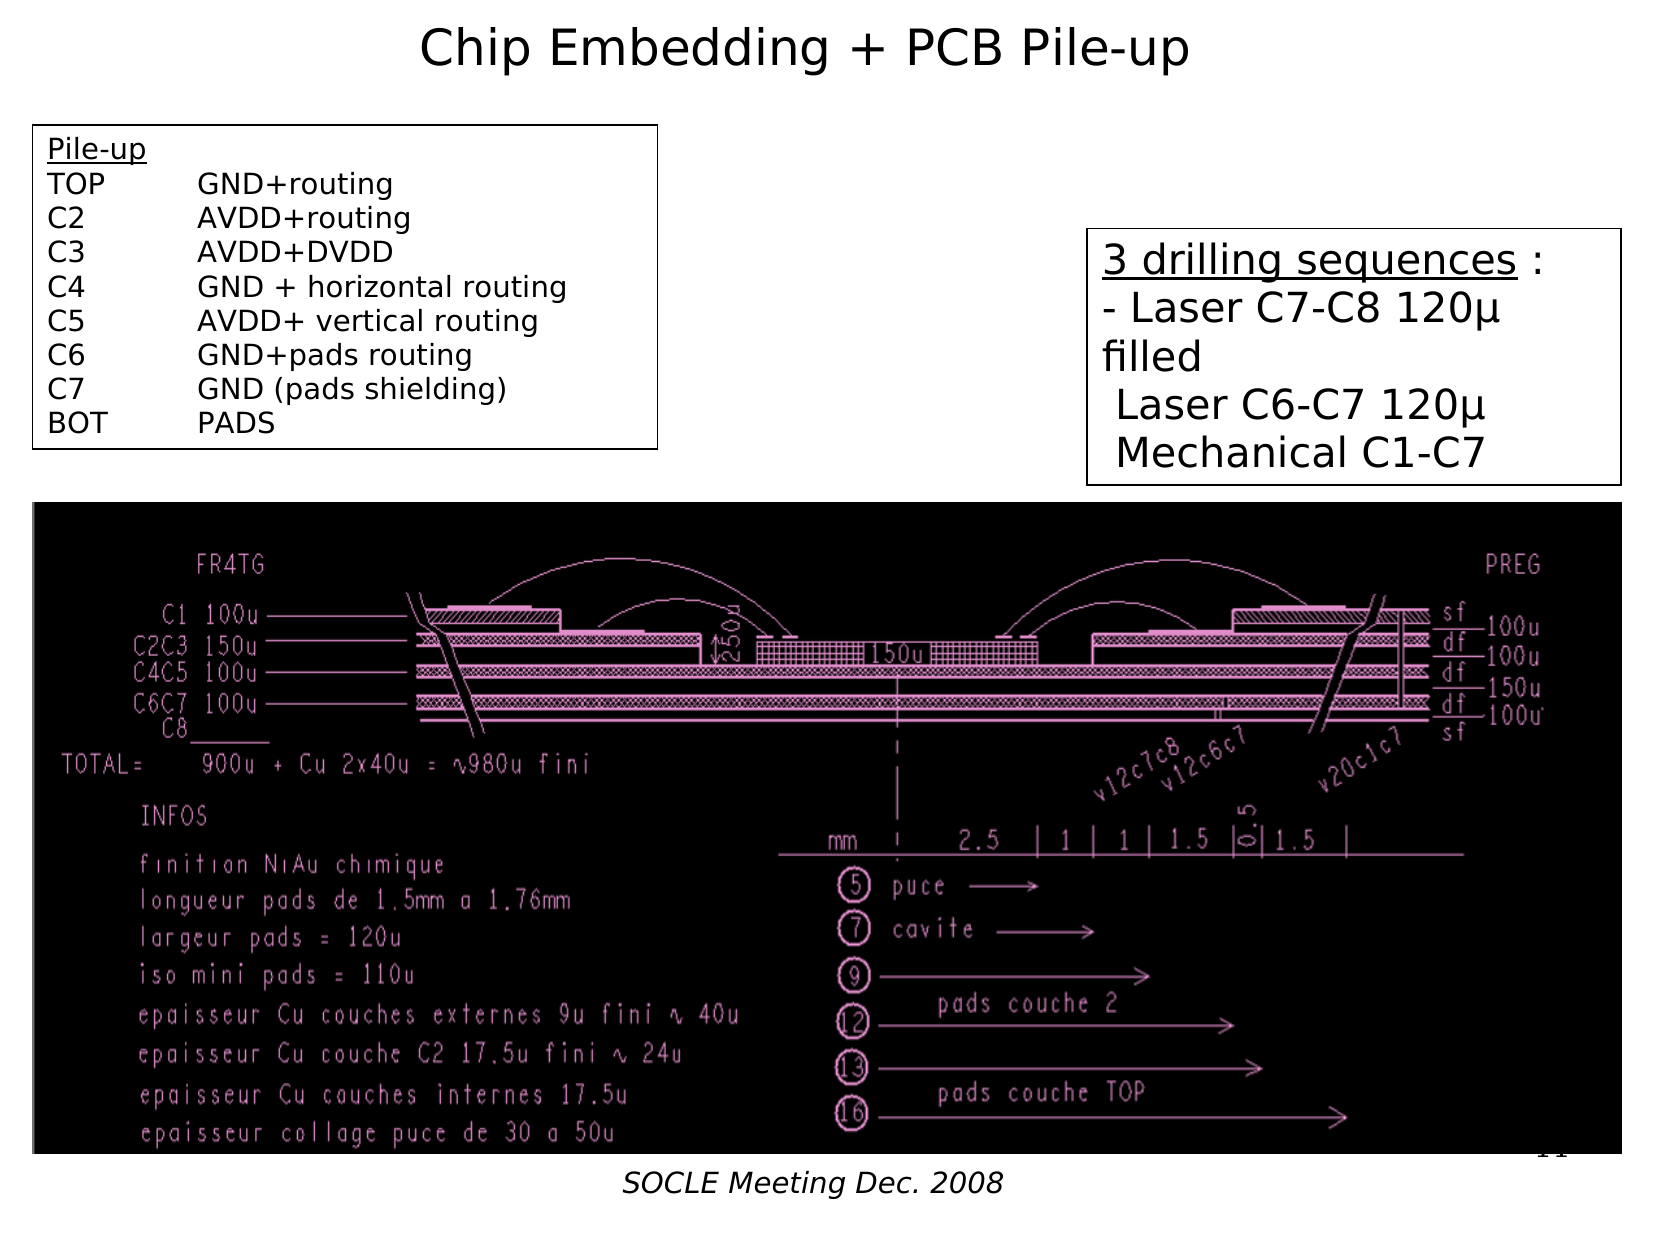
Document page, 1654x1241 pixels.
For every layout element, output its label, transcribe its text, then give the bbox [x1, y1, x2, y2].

text_box 3 drilling sequences : - Laser C7-C8 120µ filled Laser C6-C7 120µ Mechanical C1-C7 [1087, 228, 1622, 486]
text_box Pile-up TOP GND+routing C2 AVDD+routing C3 AVDD+DVDD C4 GND + horizontal routing C5 AVDD+ vertical routing C6 GND+pads routing C7 GND (pads shielding) BOT PADS [32, 125, 658, 449]
title Chip Embedding + PCB Pile-up [171, 10, 1441, 86]
picture [32, 502, 1622, 1154]
